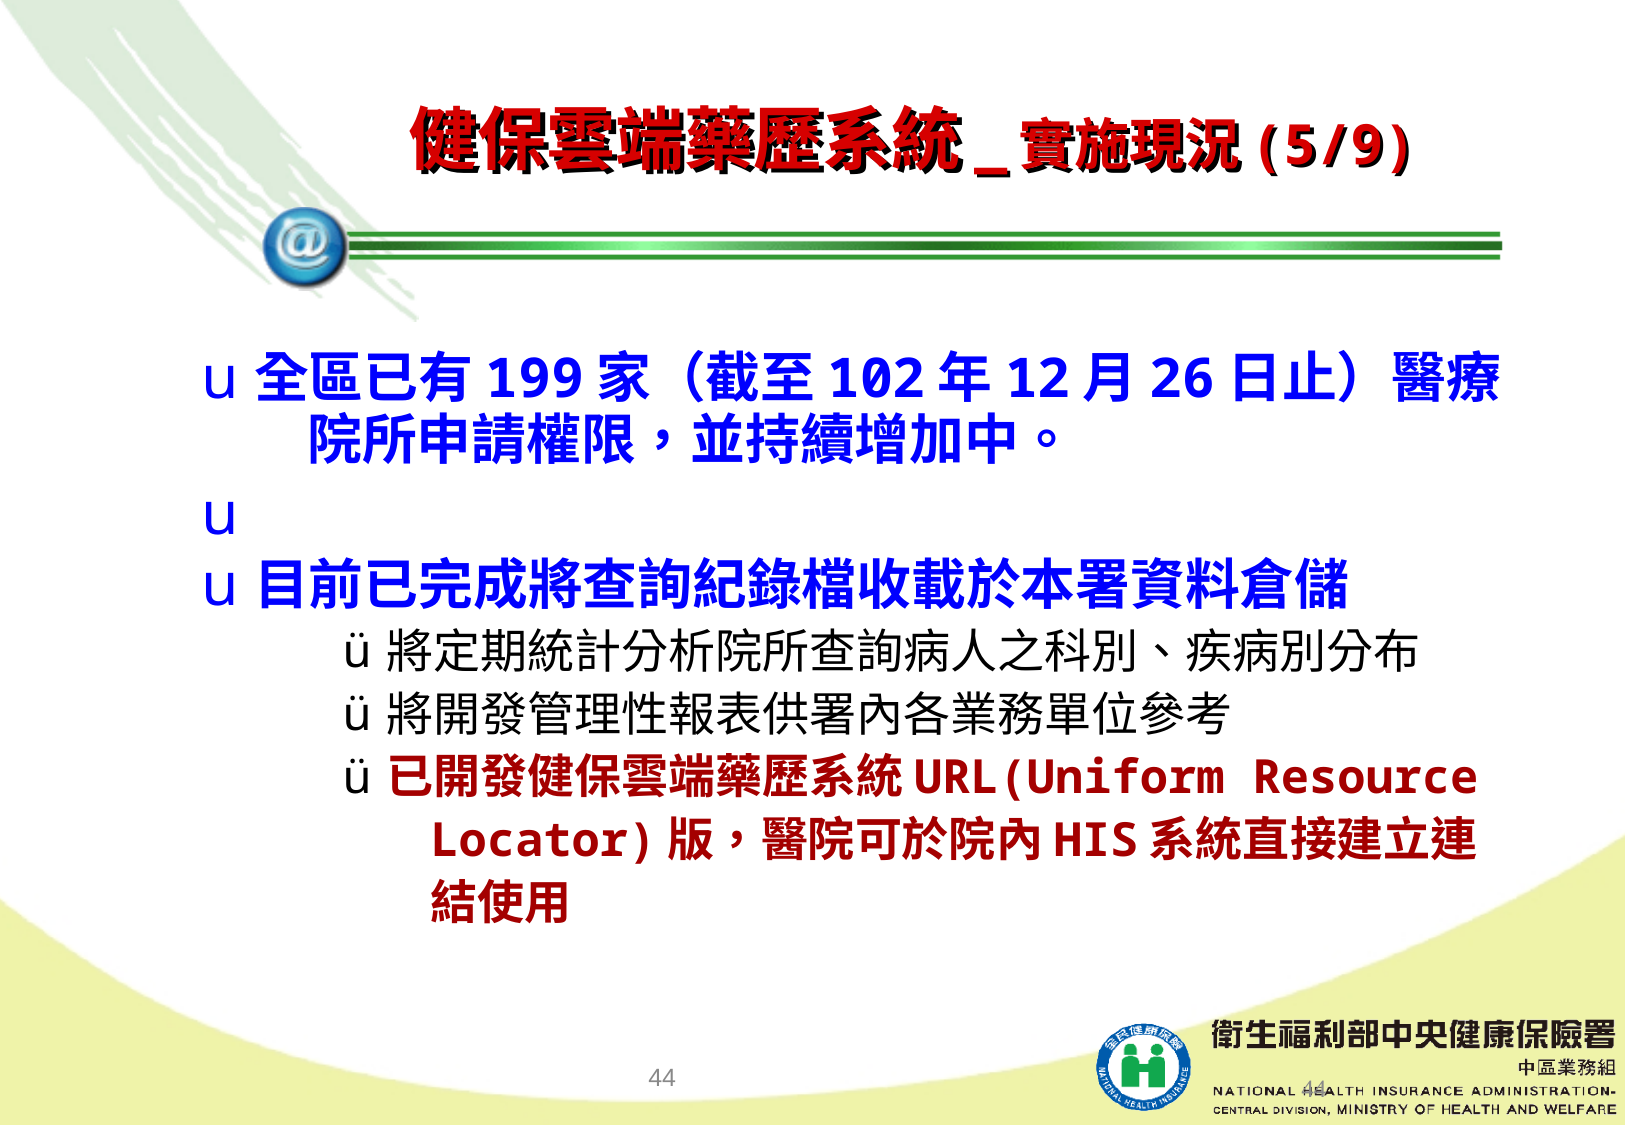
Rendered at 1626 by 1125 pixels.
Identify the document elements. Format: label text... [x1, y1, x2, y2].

list 全區已有199家（截至102年12月26日止）醫療院所申請權限，並持續增加中。 目前已完成將查詢紀錄檔收載於本署資料倉儲 將定期統計分析院所查詢病人之科別、疾病別分布 將開發管理性報表供署內各業務單位參考 已開發健保雲端藥歷系統URL(Uniform Resource Locator)版，醫院可於院內HIS系統直接建立連結使用 [186, 338, 1534, 941]
text_box [1286, 1050, 1625, 1125]
text_box [633, 1046, 1013, 1107]
text_box 健保雲端藥歷系統_實施現況(5/9) [304, 66, 1522, 209]
